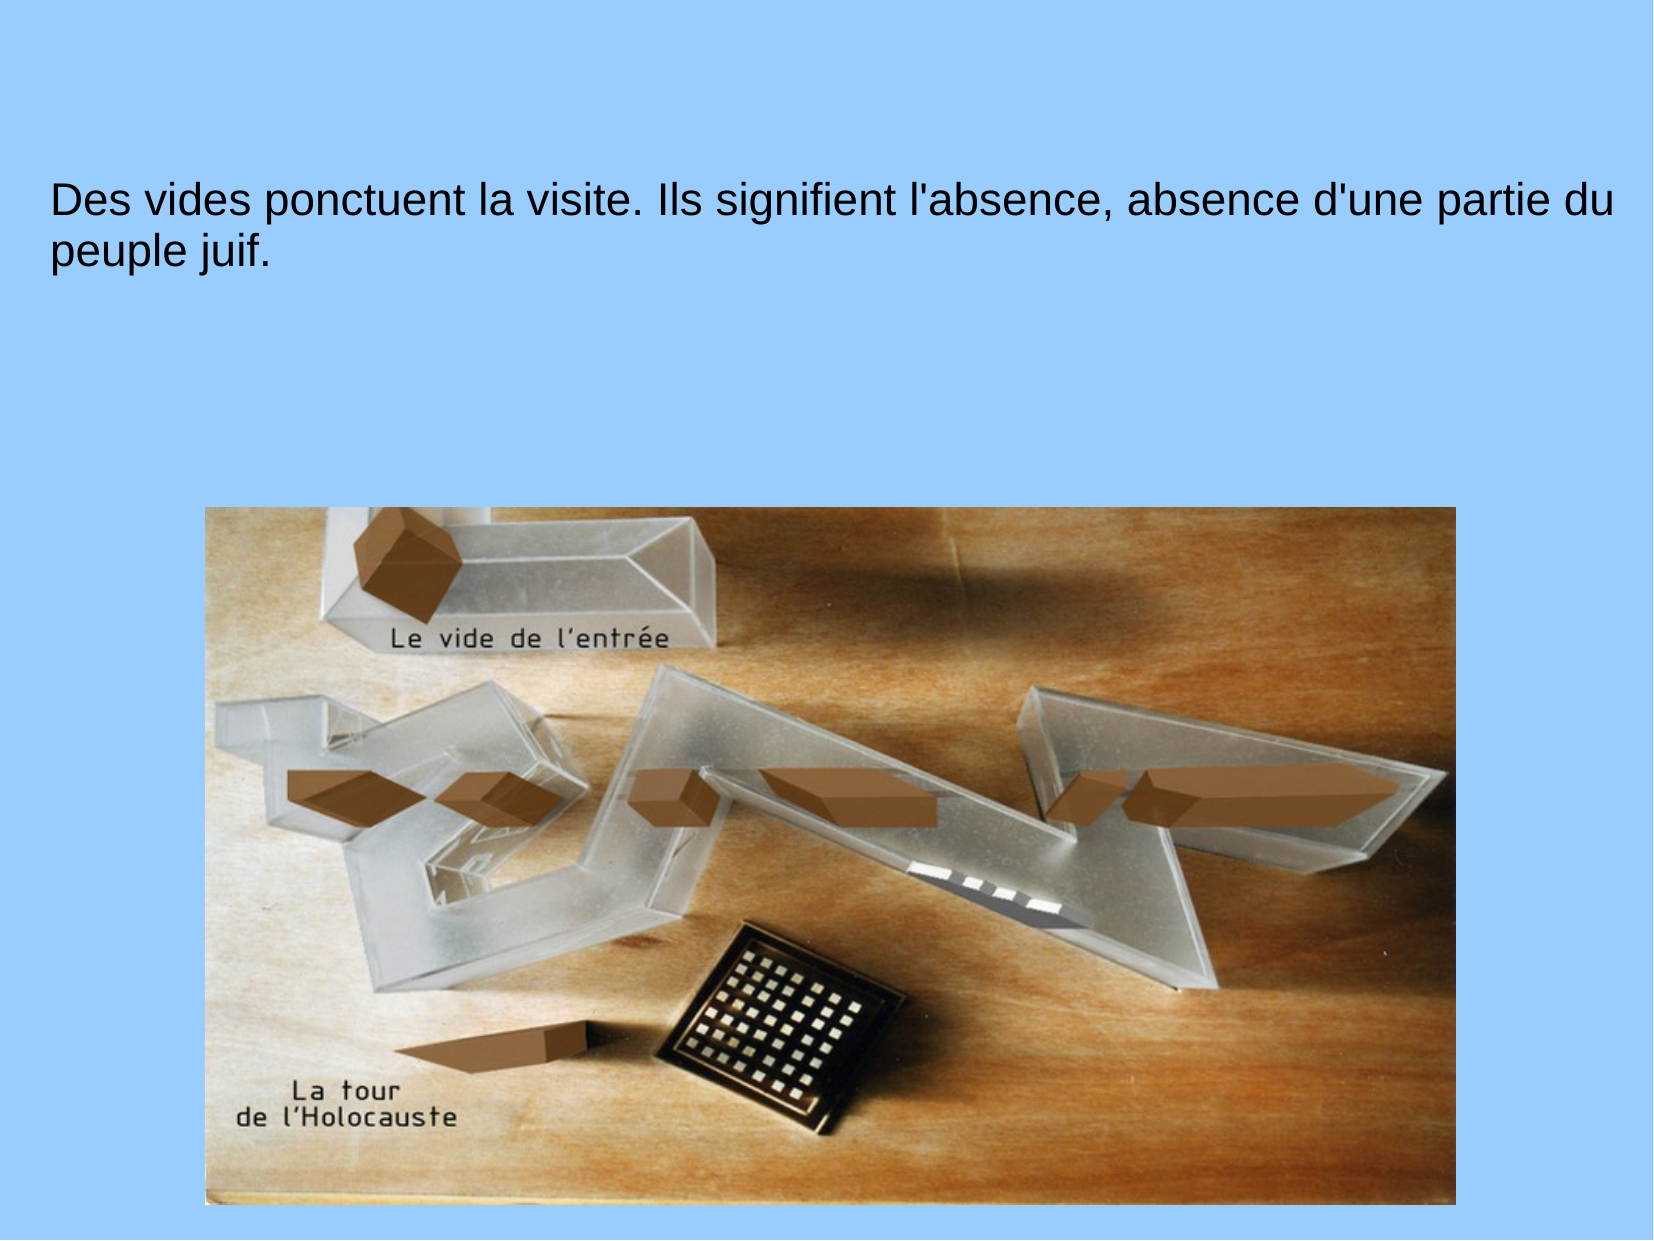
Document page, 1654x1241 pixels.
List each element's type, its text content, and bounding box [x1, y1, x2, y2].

text_box Des vides ponctuent la visite. Ils signifient l'absence, absence d'une partie du peuple juif. [35, 166, 1644, 284]
picture [205, 507, 1456, 1205]
